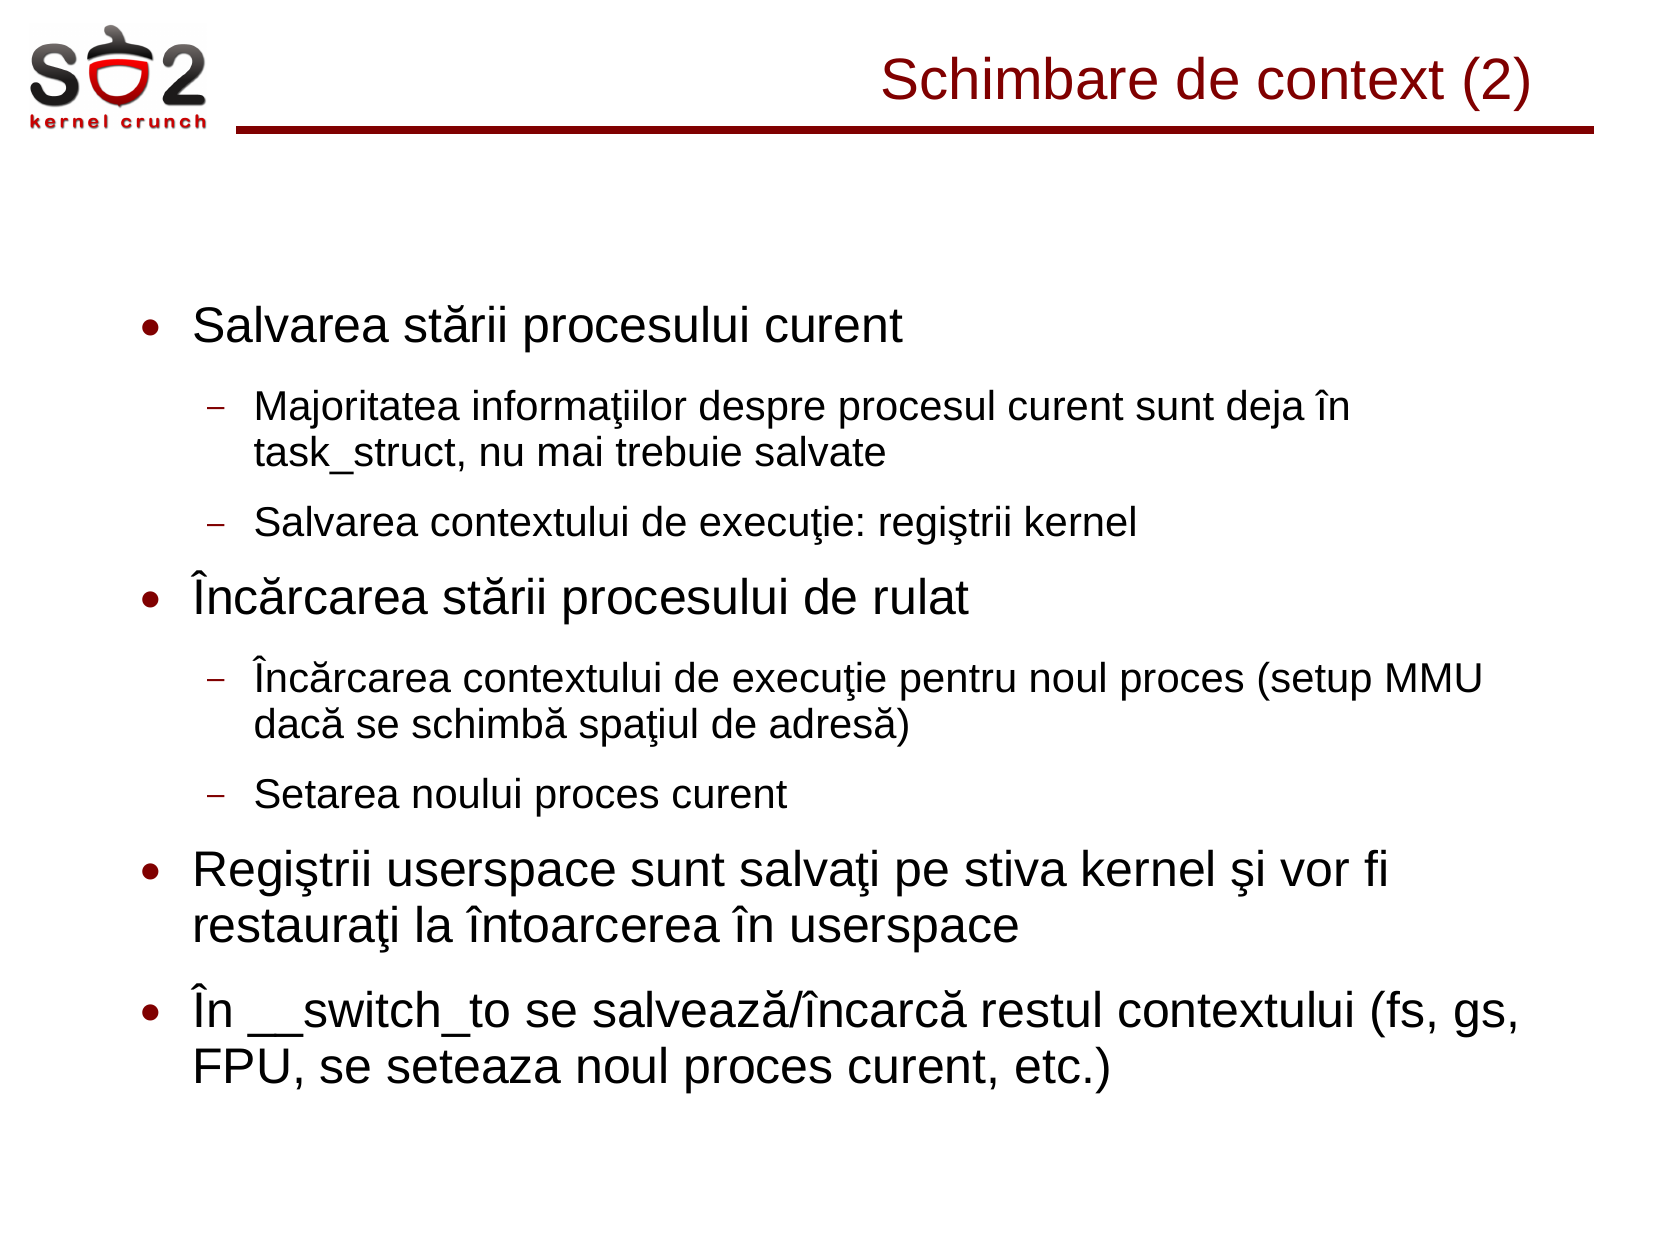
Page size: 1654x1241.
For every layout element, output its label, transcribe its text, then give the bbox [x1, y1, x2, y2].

picture [29, 23, 121, 130]
title Schimbare de context (2) [121, 11, 1534, 148]
list Salvarea stării procesului curent Majoritatea informaţiilor despre procesul curent sunt deja în task_struct, nu mai trebuie salvate Salvarea contextului de execuţie: regiştrii kernel Încărcarea stării procesului de rulat Încărcarea contextului de execuţie pentru noul proces (setup MMU dacă se schimbă spaţiul de adresă) Setarea noului proces curent Regiştrii userspace sunt salvaţi pe stiva kernel şi vor fi restauraţi la întoarcerea în userspace În __switch_to se salvează/încarcă restul contextului (fs, gs, FPU, se seteaza noul proces curent, etc.) [121, 297, 1534, 1094]
